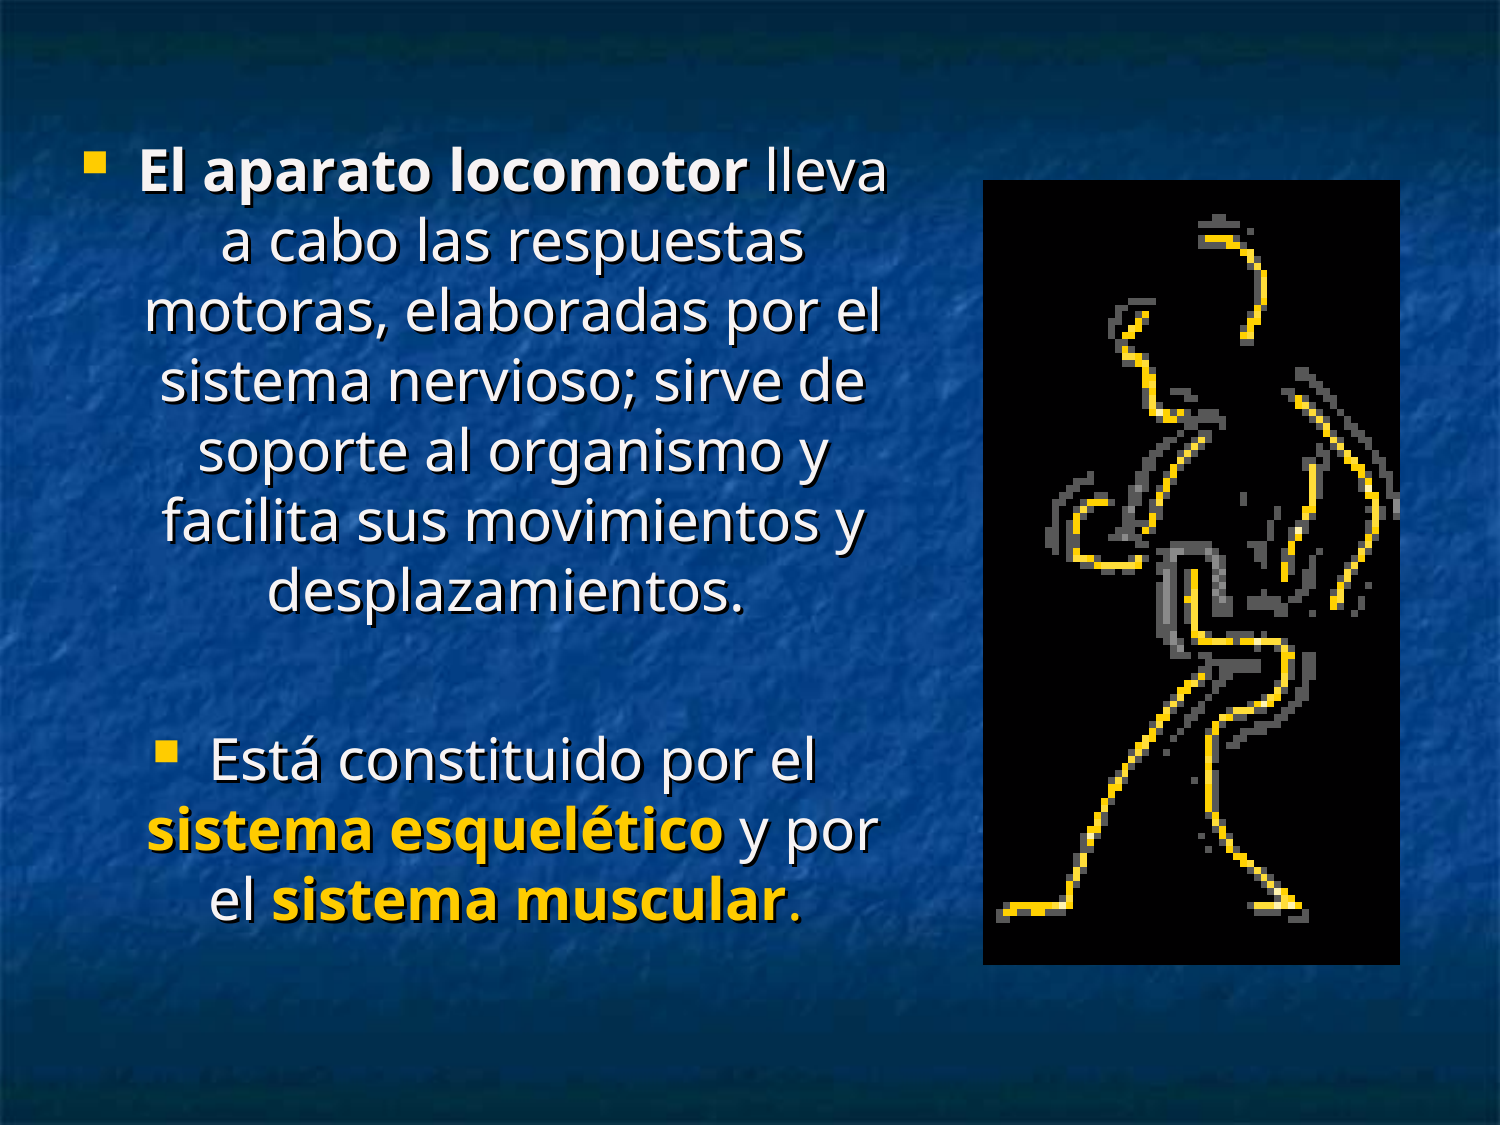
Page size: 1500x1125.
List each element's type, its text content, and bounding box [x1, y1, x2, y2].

list El aparato locomotor lleva a cabo las respuestas motoras, elaboradas por el sistema nervioso; sirve de soporte al organismo y facilita sus movimientos y desplazamientos. Está constituido por el sistema esquelético y por el sistema muscular. [64, 125, 906, 965]
picture [0, 0, 1500, 1125]
